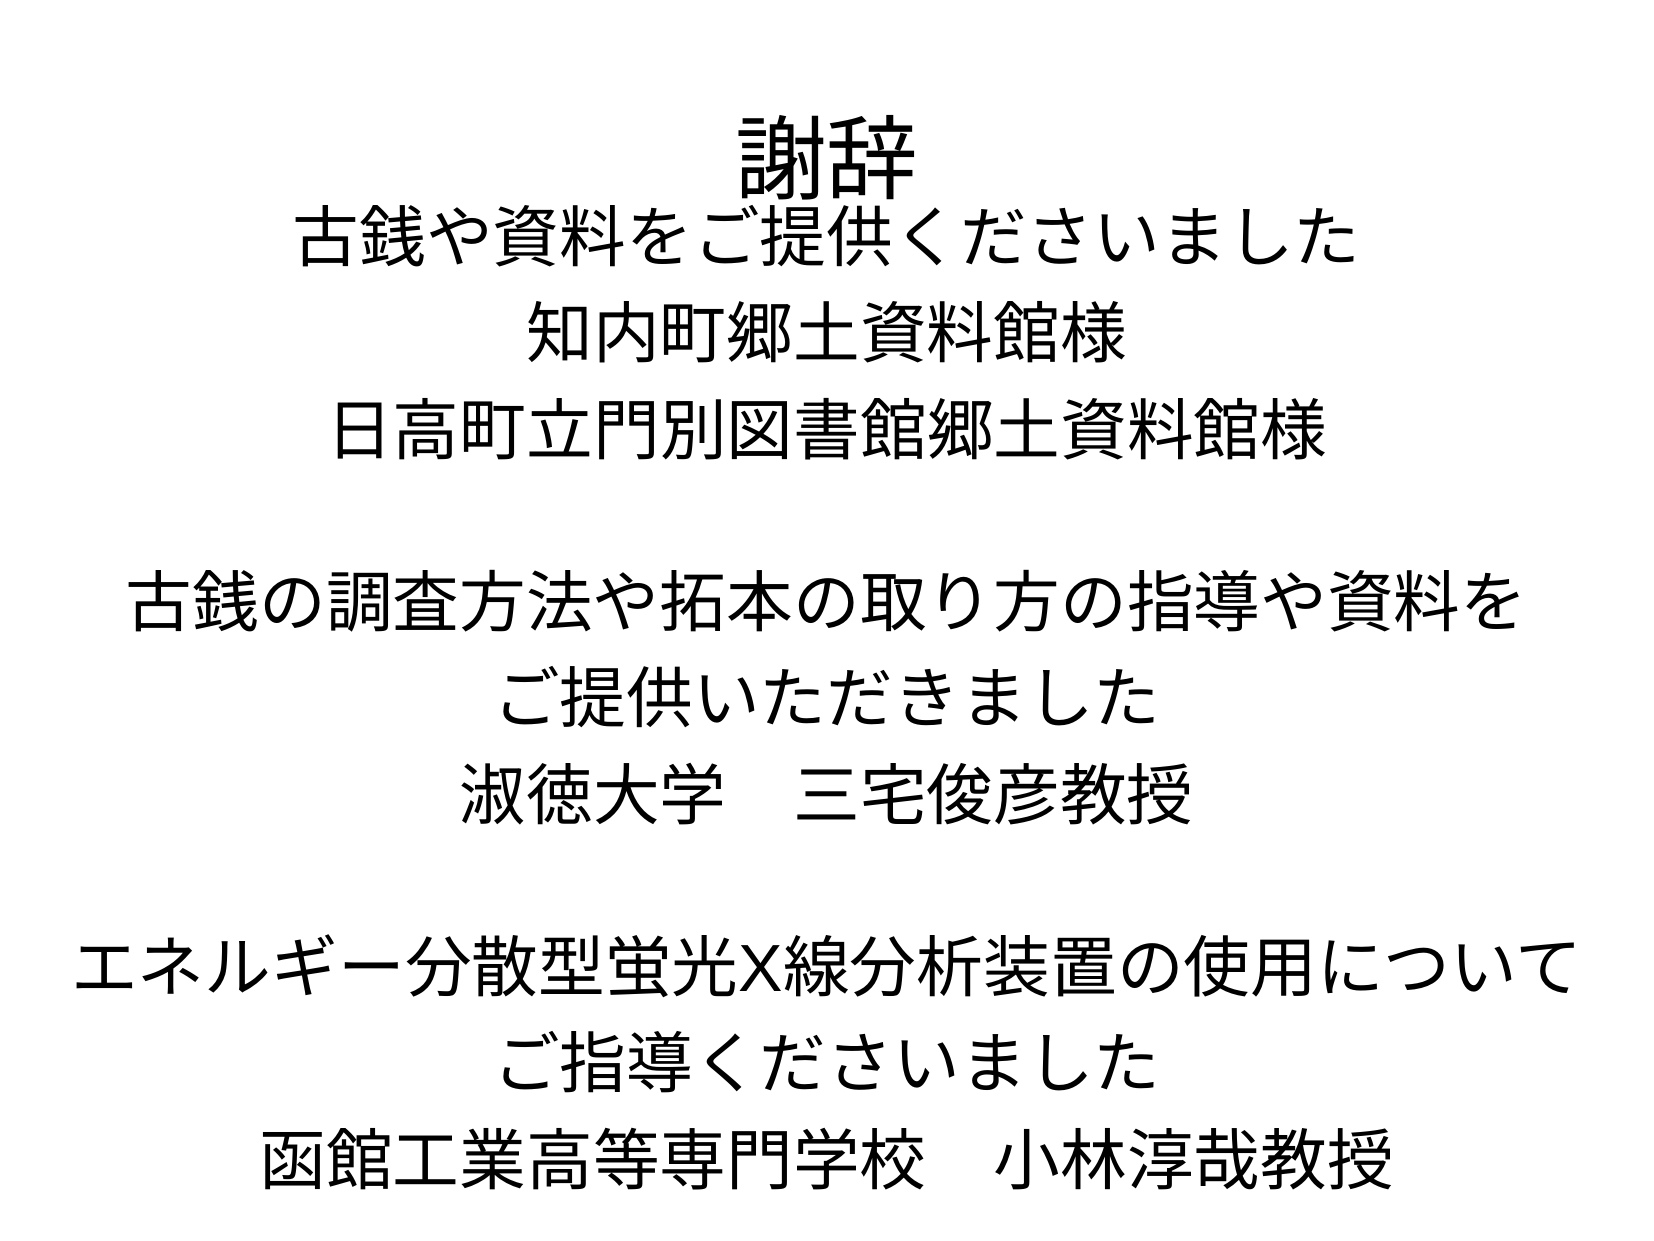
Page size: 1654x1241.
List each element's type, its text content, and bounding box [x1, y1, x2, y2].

title 謝辞 [373, 210, 381, 215]
title 謝辞 [82, 56, 1571, 215]
title 謝辞 [791, 211, 813, 215]
subtitle 古銭や資料をご提供くださいました 知内町郷土資料館様 日高町立門別図書館郷土資料館様 古銭の調査方法や拓本の取り方の指導や資料を ご提供いただきました 淑徳大学 三宅俊彦教授 エネルギー分散型蛍光X線分析装置の使用について ご指導くださいました 函館工業高等専門学校 小林淳哉教授 [47, 215, 1607, 1173]
